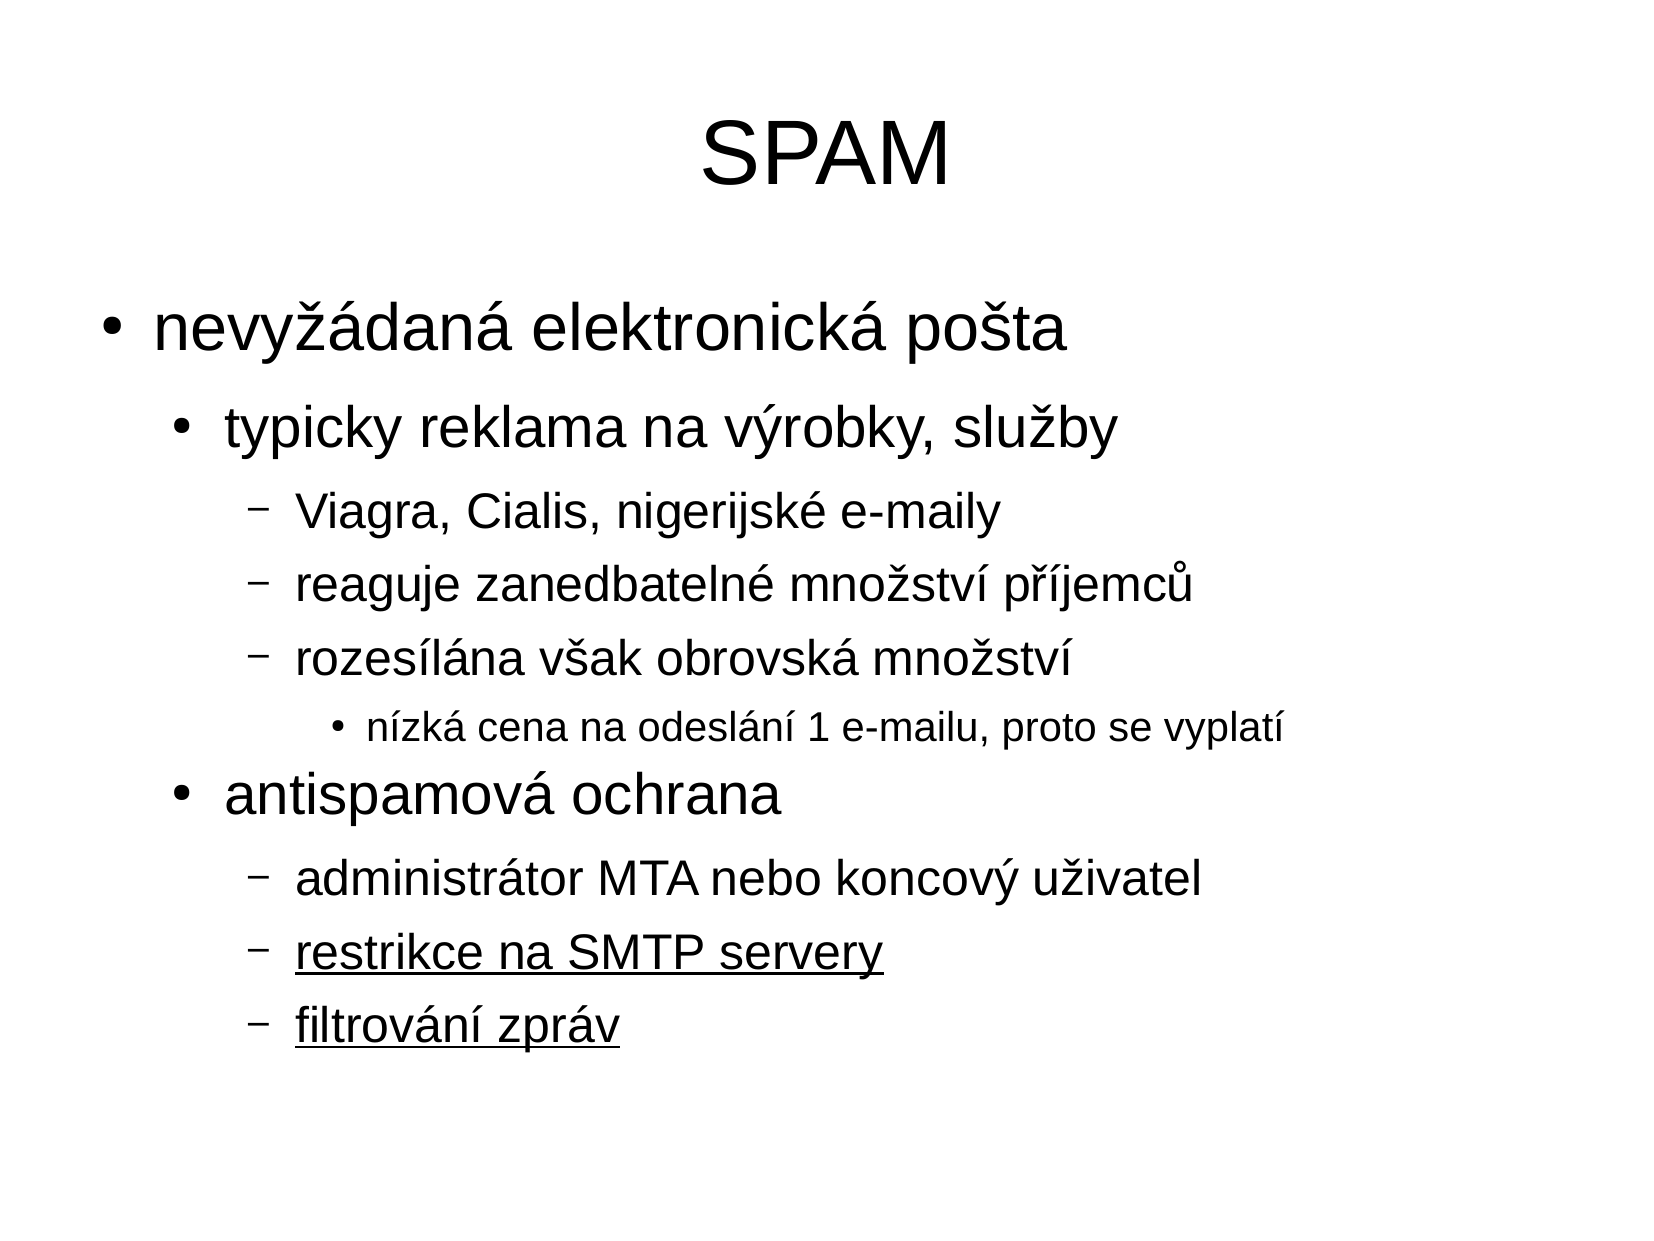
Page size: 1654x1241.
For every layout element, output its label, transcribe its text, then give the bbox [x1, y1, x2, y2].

list nevyžádaná elektronická pošta typicky reklama na výrobky, služby Viagra, Cialis, nigerijské e-maily reaguje zanedbatelné množství příjemců rozesílána však obrovská množství nízká cena na odeslání 1 e-mailu, proto se vyplatí antispamová ochrana administrátor MTA nebo koncový uživatel restrikce na SMTP servery filtrování zpráv [82, 290, 1571, 1109]
title SPAM [82, 49, 1571, 257]
